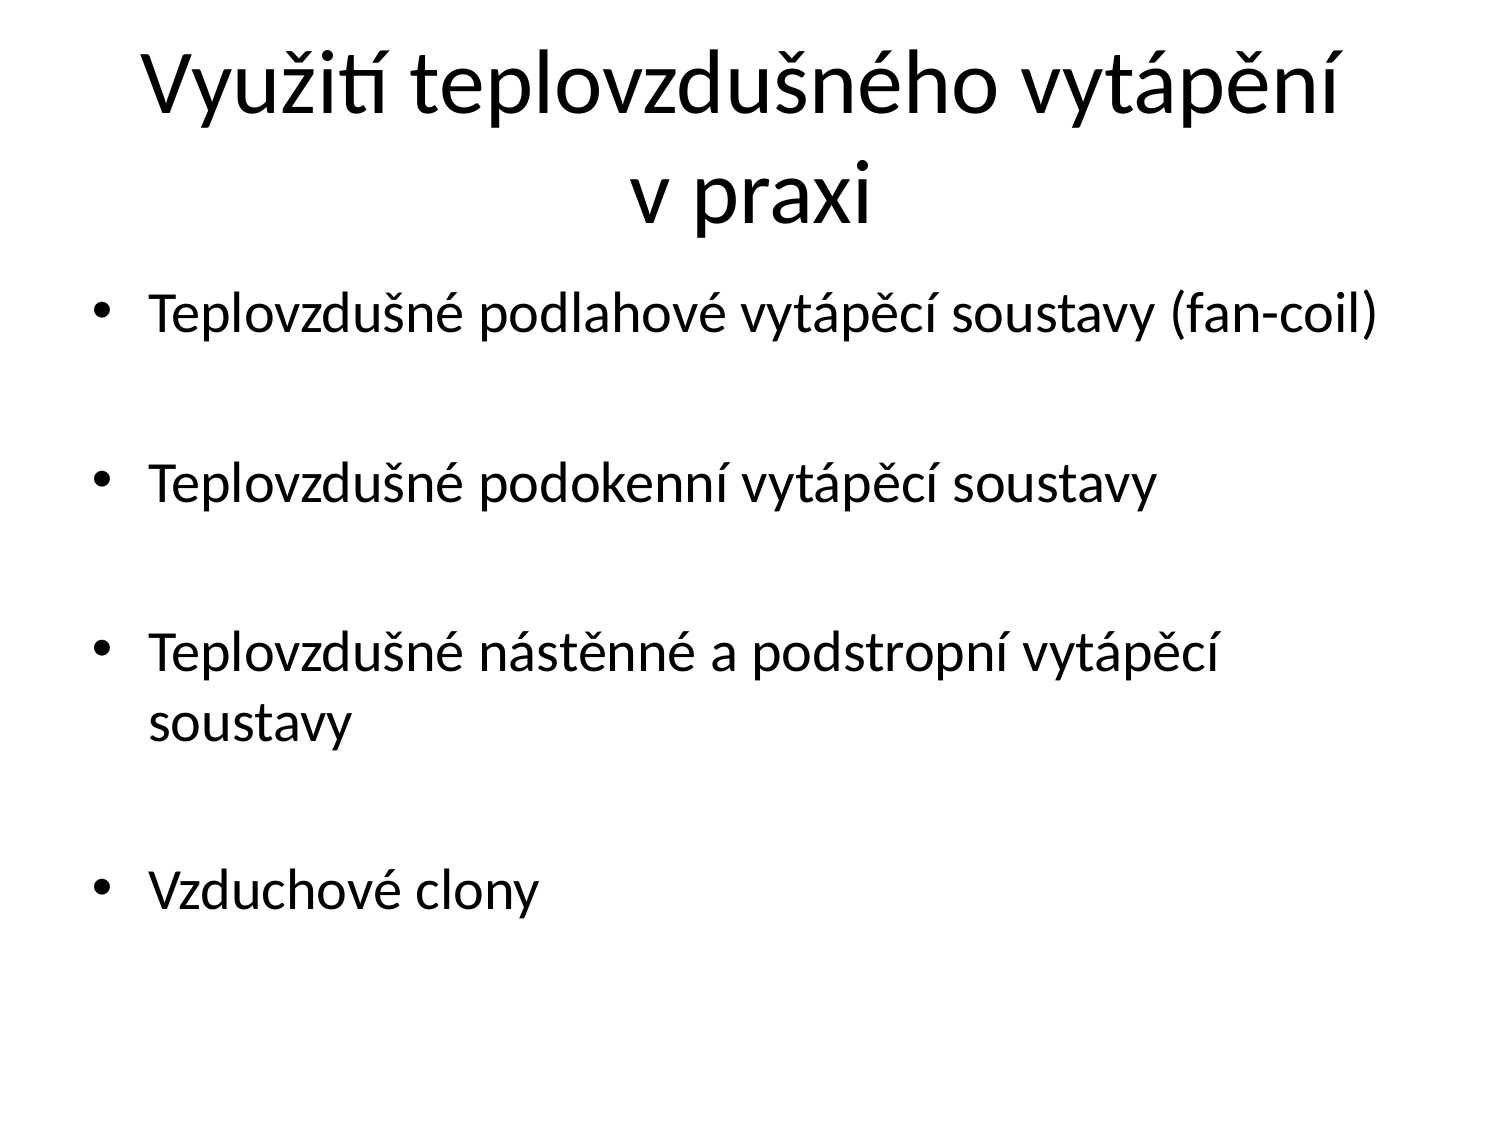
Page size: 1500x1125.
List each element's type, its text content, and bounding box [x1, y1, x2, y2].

list Teplovzdušné podlahové vytápěcí soustavy (fan-coil) Teplovzdušné podokenní vytápěcí soustavy Teplovzdušné nástěnné a podstropní vytápěcí soustavy Vzduchové clony [76, 267, 1427, 977]
title Využití teplovzdušného vytápění v praxi [76, 13, 1427, 249]
